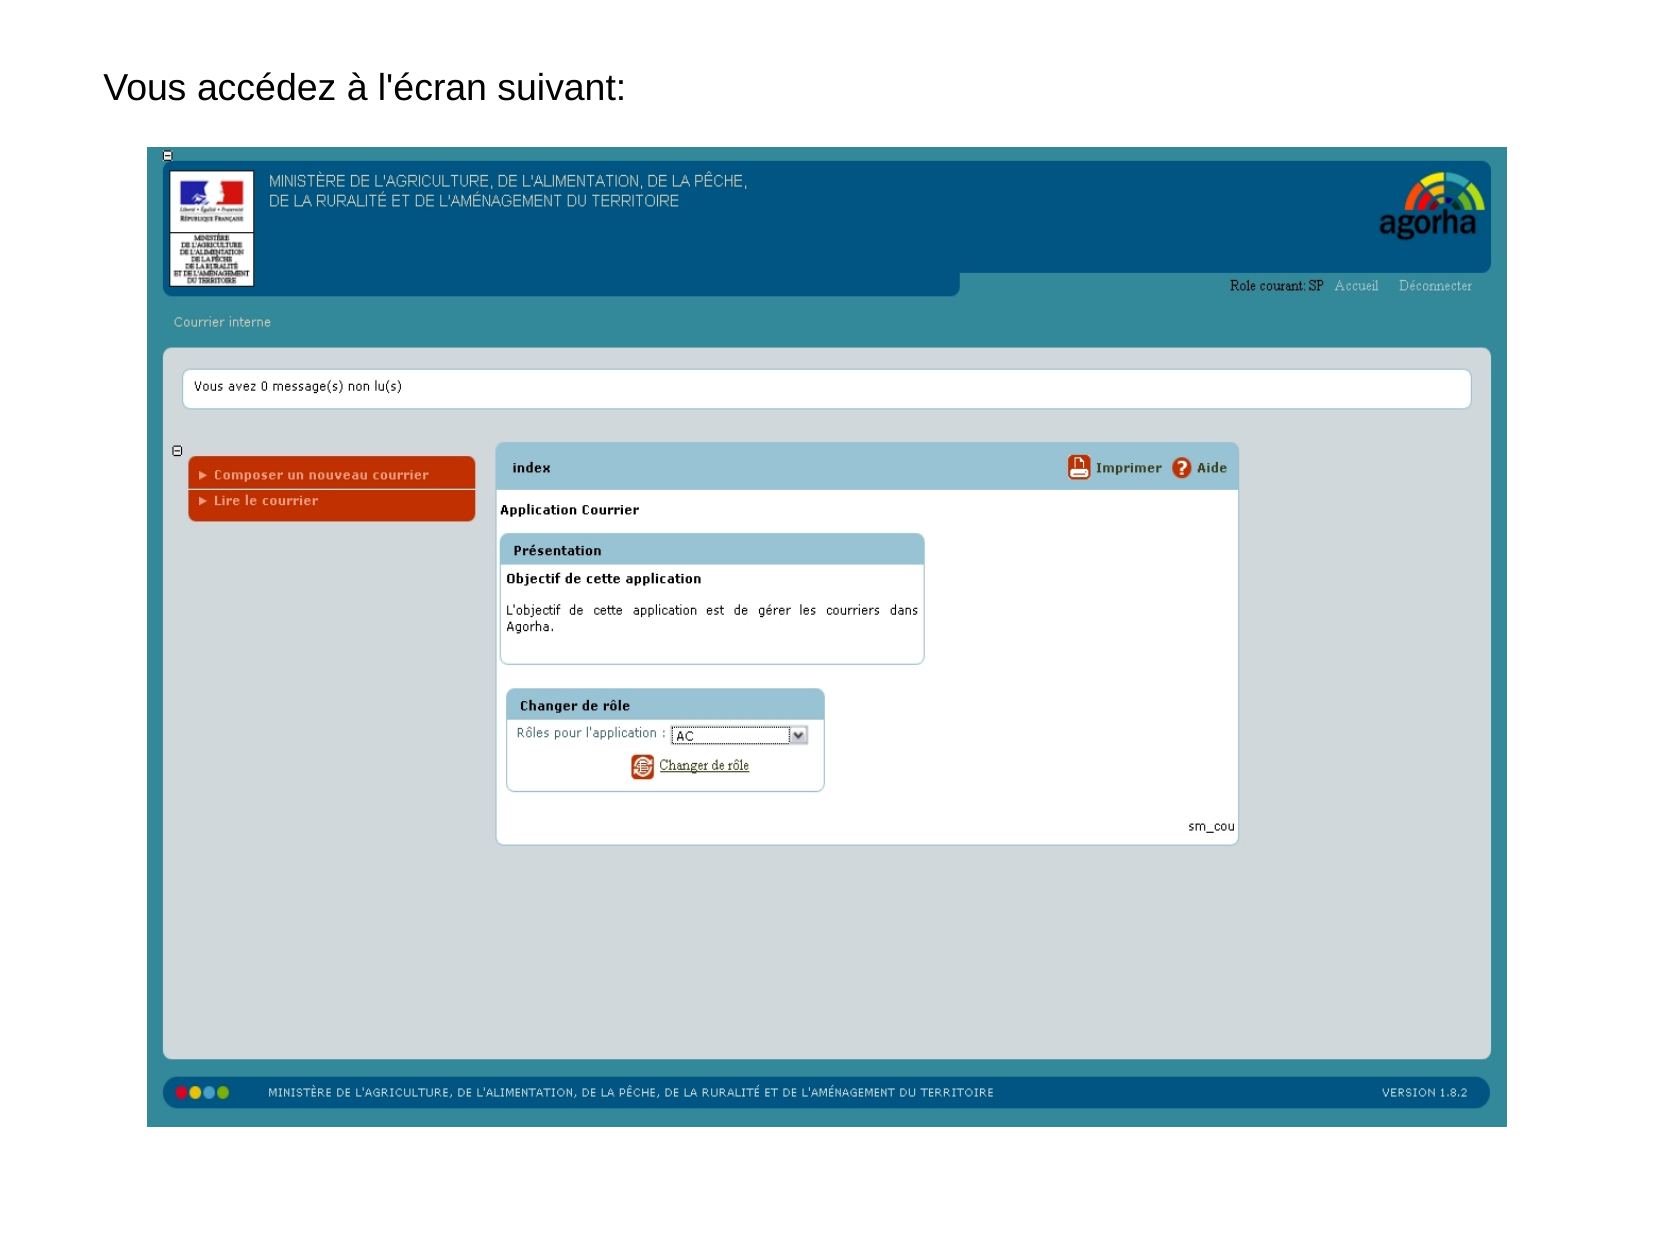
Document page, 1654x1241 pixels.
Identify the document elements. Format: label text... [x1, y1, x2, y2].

picture [147, 147, 1507, 1127]
text_box Vous accédez à l'écran suivant: [88, 59, 642, 116]
